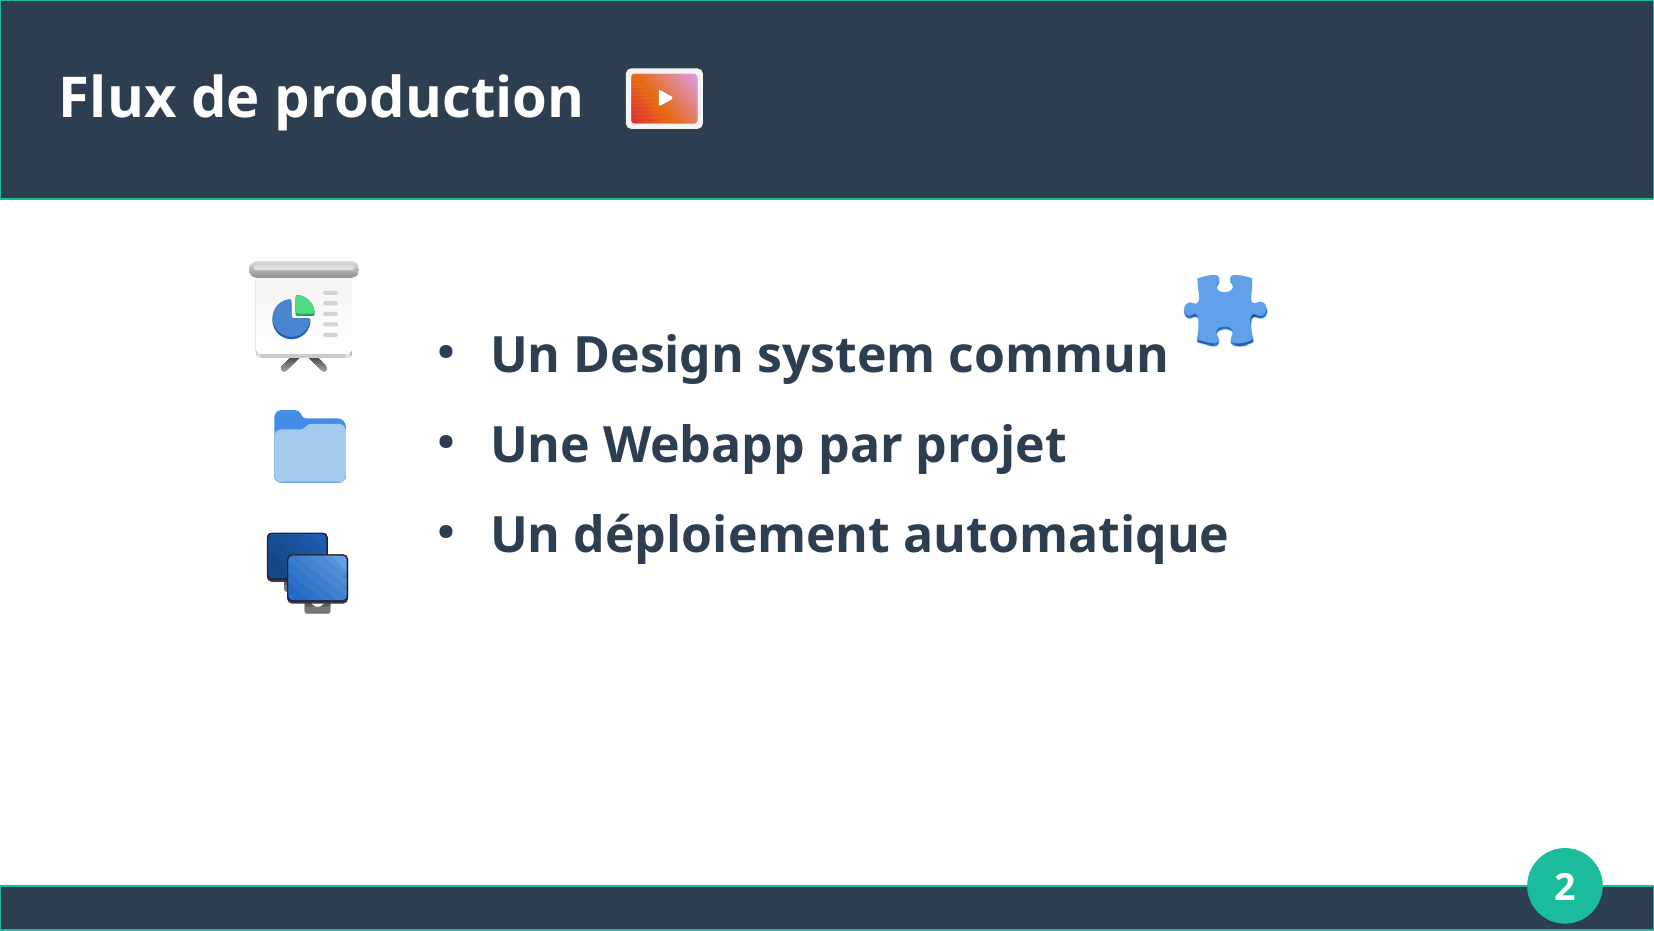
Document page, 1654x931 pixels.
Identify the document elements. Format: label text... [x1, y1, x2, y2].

picture [265, 401, 355, 491]
picture [620, 48, 709, 138]
title Flux de production [59, 37, 1595, 156]
picture [236, 248, 373, 384]
list Un Design system commun Une Webapp par projet Un déploiement automatique [419, 318, 1654, 931]
picture [1181, 265, 1270, 355]
picture [260, 526, 355, 621]
